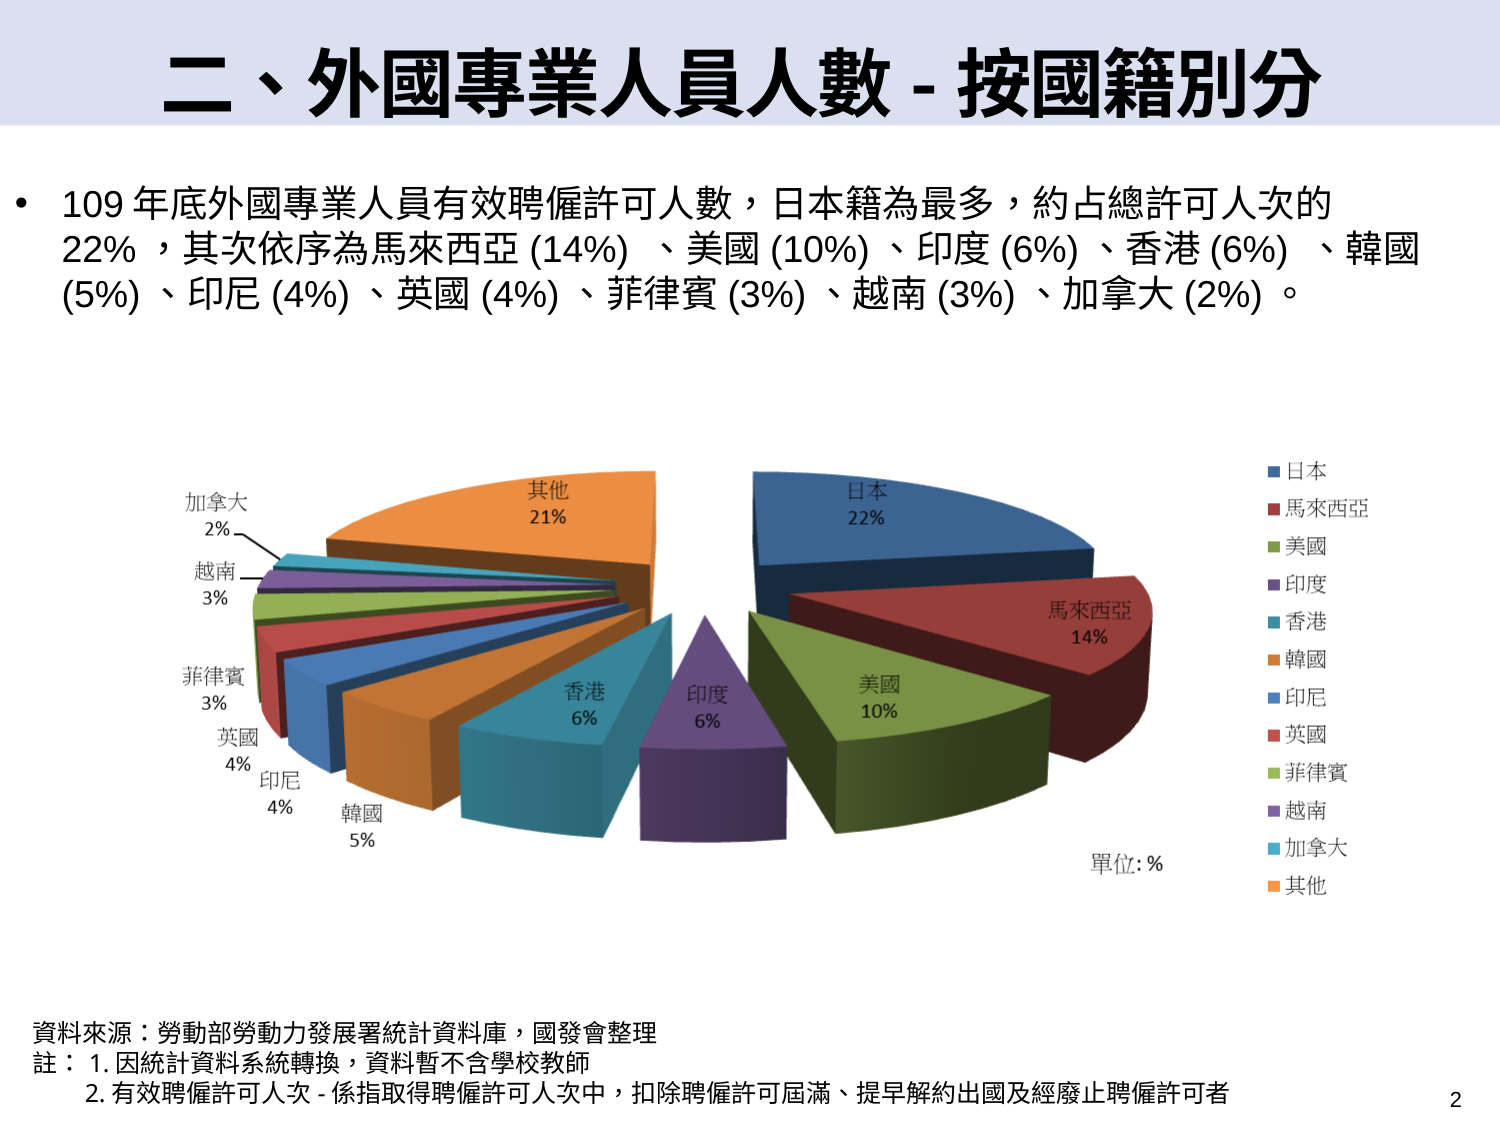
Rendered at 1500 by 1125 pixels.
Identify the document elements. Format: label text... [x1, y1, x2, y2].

text_box 資料來源：勞動部勞動力發展署統計資料庫，國發會整理 註：1.因統計資料系統轉換，資料暫不含學校教師 2.有效聘僱許可人次-係指取得聘僱許可人次中，扣除聘僱許可屆滿、提早解約出國及經廢止聘僱許可者 [17, 1010, 1412, 1125]
text_box 2 [1435, 1078, 1483, 1120]
text_box 109年底外國專業人員有效聘僱許可人數，日本籍為最多，約占總許可人次的22%，其次依序為馬來西亞(14%) 、美國(10%)、印度(6%)、香港(6%) 、韓國(5%)、印尼(4%)、英國(4%)、菲律賓(3%)、越南(3%)、加拿大(2%)。 [0, 172, 1441, 323]
title 二、外國專業人員人數-按國籍別分 [67, 0, 1417, 163]
picture [147, 408, 1389, 918]
